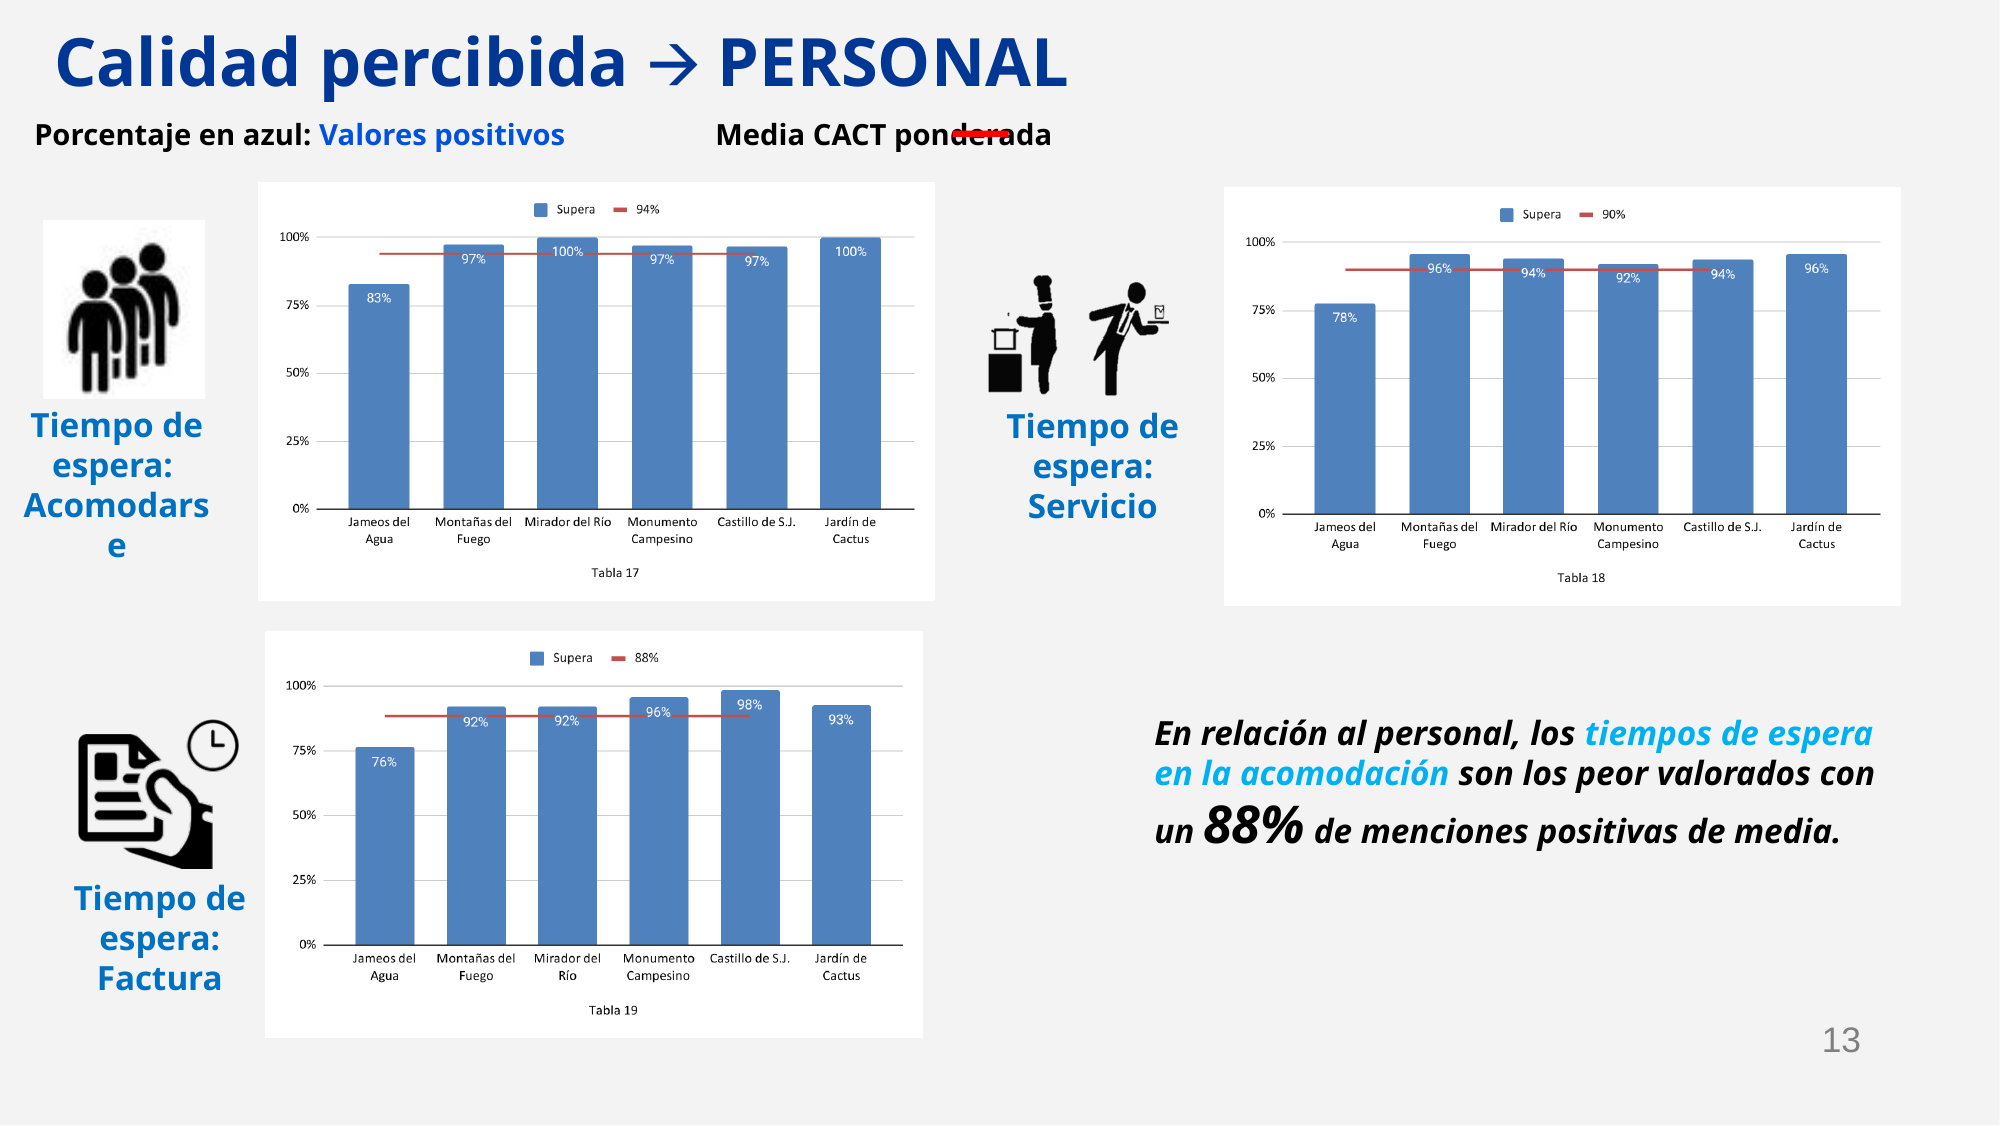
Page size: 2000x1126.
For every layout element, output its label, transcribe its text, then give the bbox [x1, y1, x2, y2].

picture [43, 220, 206, 399]
picture [265, 631, 923, 1038]
text_box Porcentaje en azul: Valores positivos Media CACT ponderada [19, 109, 1988, 158]
text_box Tiempo de espera: Servicio [976, 398, 1210, 535]
picture [1224, 187, 1901, 606]
picture [976, 268, 1174, 410]
text_box Calidad percibida 🡪 PERSONAL [54, 0, 1225, 109]
text_box En relación al personal, los tiempos de espera en la acomodación son los peor valorados con un 88% de menciones positivas de media. [1139, 704, 1912, 801]
text_box Tiempo de espera: Acomodarse [0, 397, 234, 534]
text_box Tiempo de espera: Factura [42, 869, 265, 1006]
slide_number 1 [1412, 1008, 1880, 1069]
picture [258, 182, 935, 601]
picture [78, 716, 240, 869]
